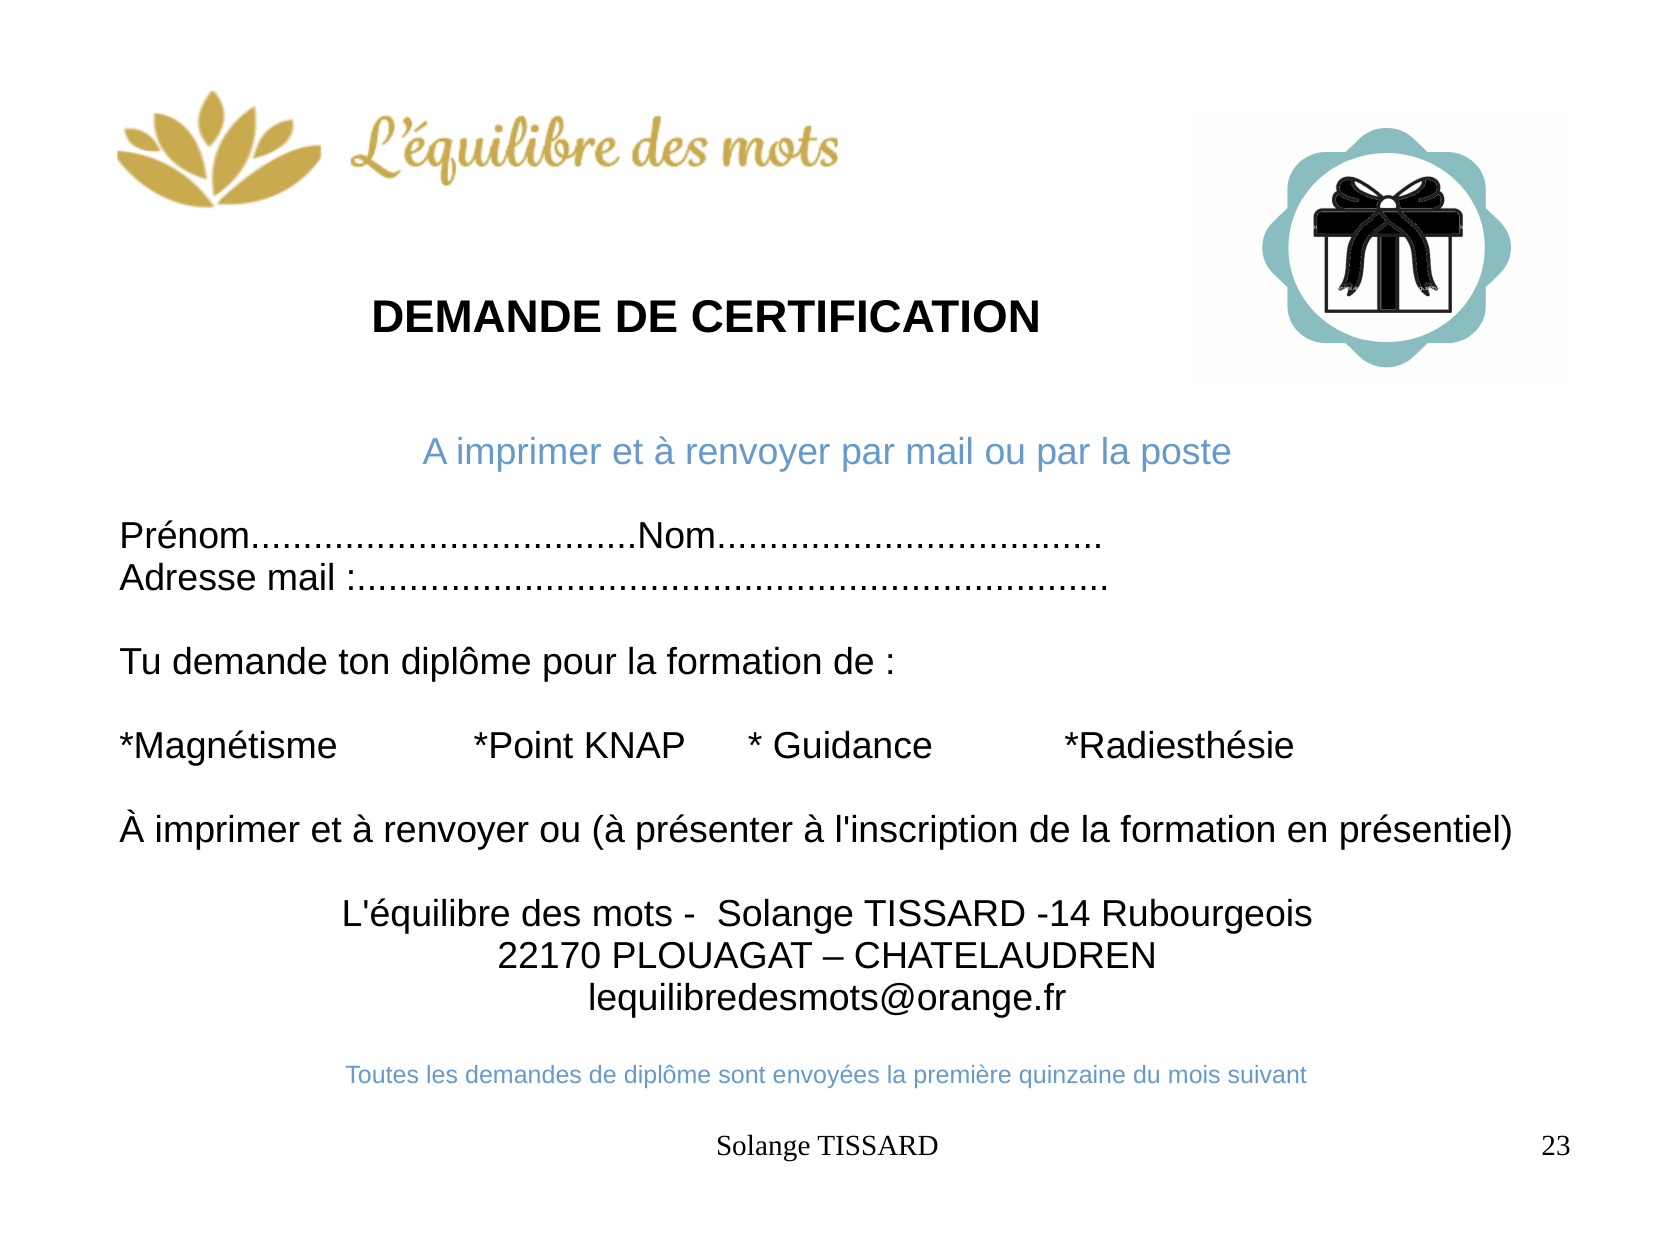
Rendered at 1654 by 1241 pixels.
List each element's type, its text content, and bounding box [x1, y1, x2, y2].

subtitle A imprimer et à renvoyer par mail ou par la poste Prénom.....................................Nom..................................... Adresse mail :........................................................................ Tu demande ton diplôme pour la formation de : *Magnétisme *Point KNAP * Guidance *Radiesthésie À imprimer et à renvoyer ou (à présenter à l'inscription de la formation en présentiel) L'équilibre des mots - Solange TISSARD -14 Rubourgeois 22170 PLOUAGAT – CHATELAUDREN lequilibredesmots@orange.fr Toutes les demandes de diplôme sont envoyées la première quinzaine du mois suivant [119, 385, 1536, 1134]
text_box DEMANDE DE CERTIFICATION [318, 283, 1192, 355]
picture [85, 82, 863, 225]
picture [1192, 113, 1571, 386]
